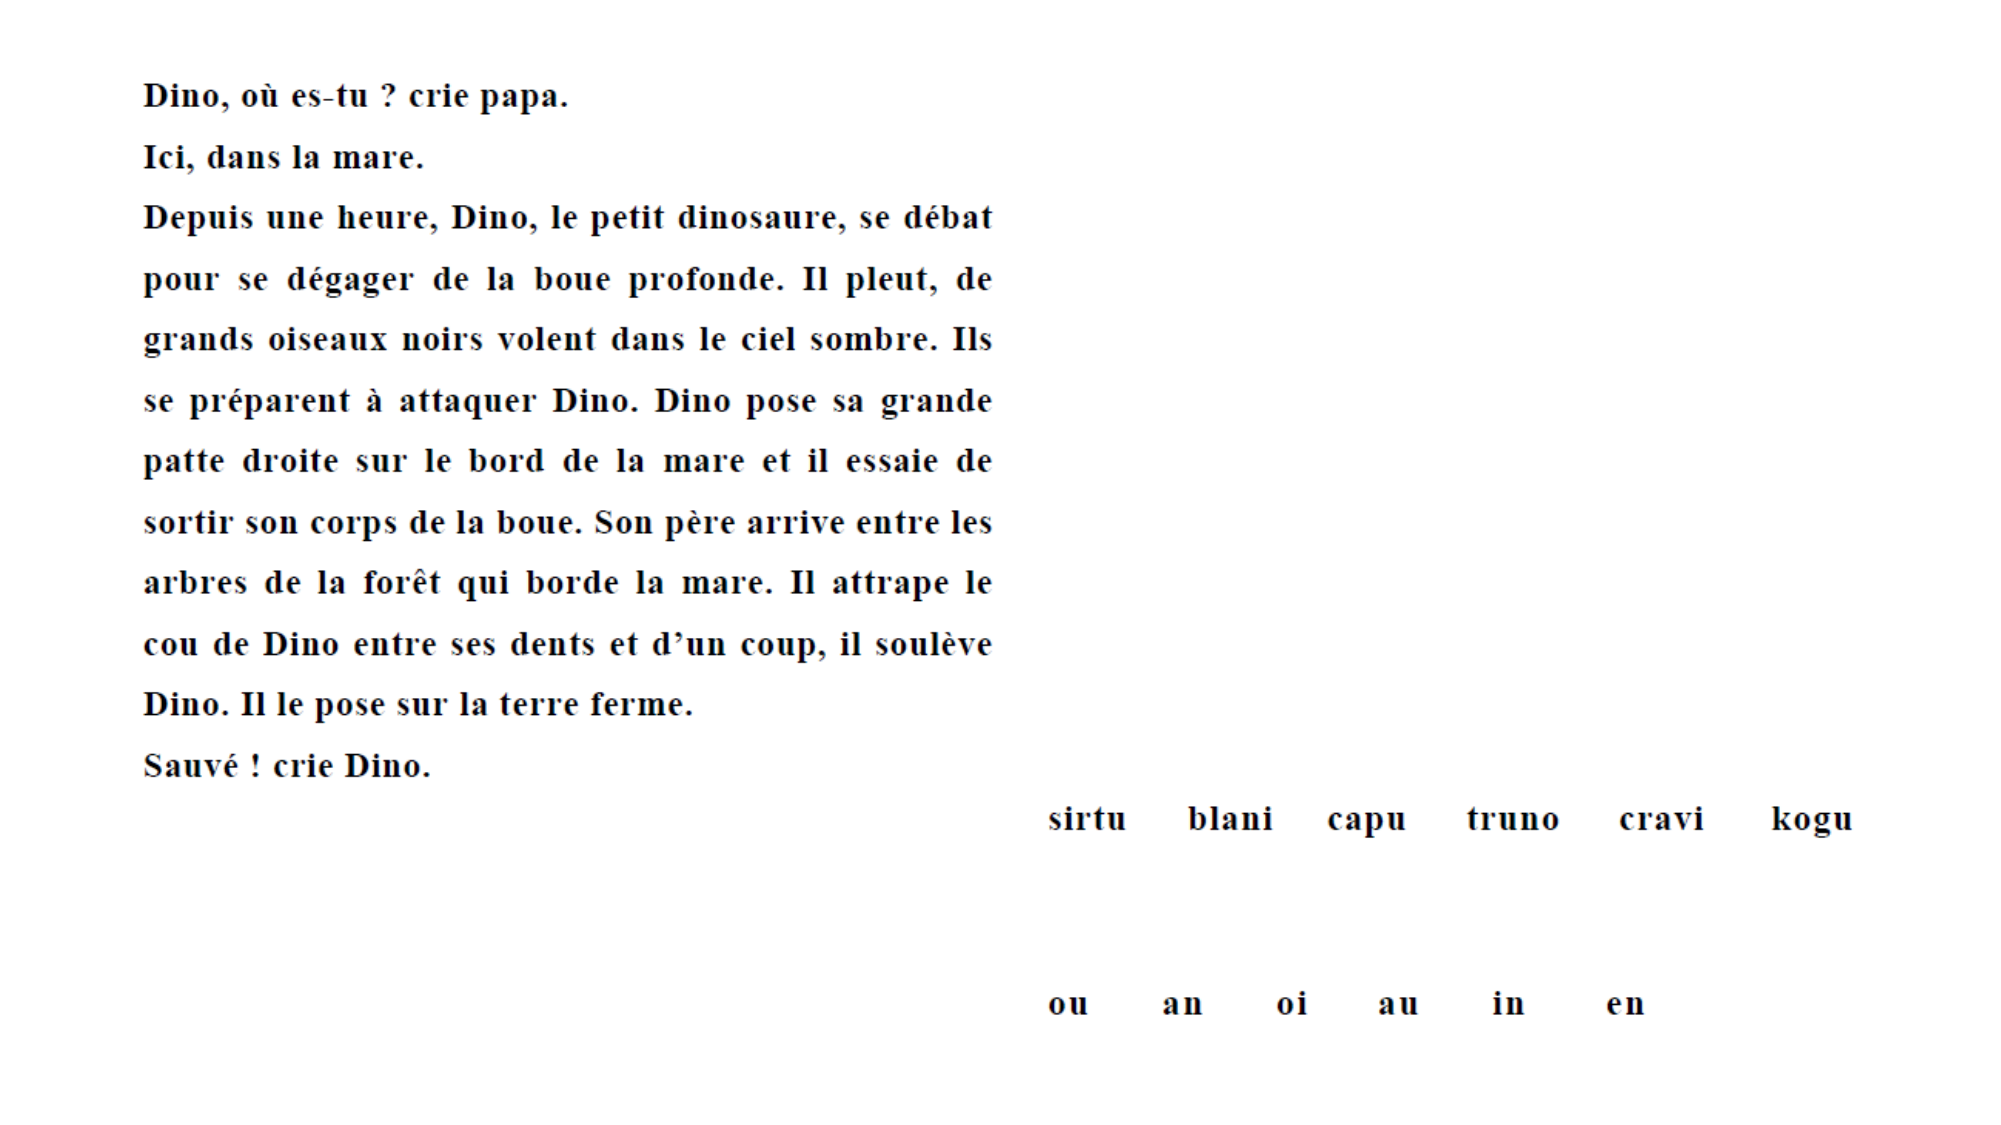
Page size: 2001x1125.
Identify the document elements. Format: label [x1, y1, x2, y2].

picture [125, 50, 1980, 1054]
